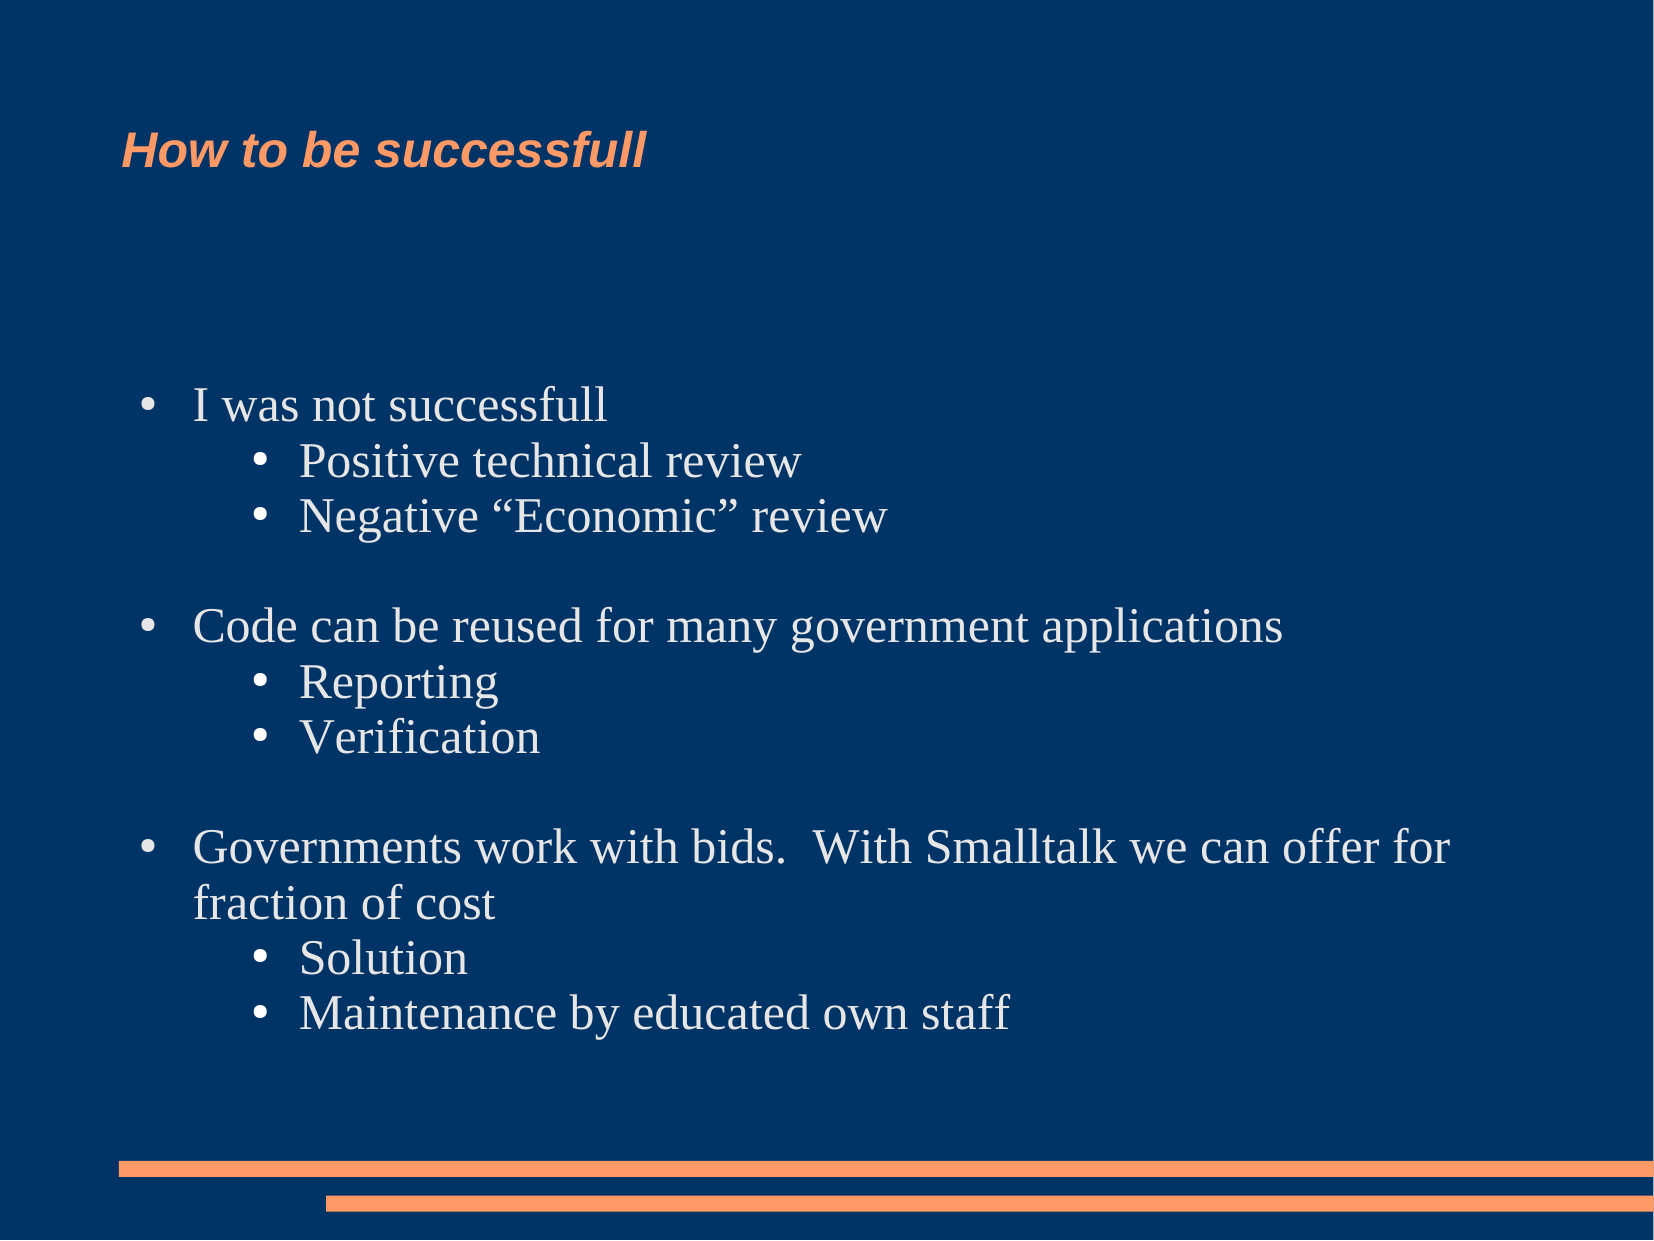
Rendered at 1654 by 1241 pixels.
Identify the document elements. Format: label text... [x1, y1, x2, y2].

list I was not successfull Positive technical review Negative “Economic” review Code can be reused for many government applications Reporting Verification Governments work with bids. With Smalltalk we can offer for fraction of cost Solution Maintenance by educated own staff [121, 322, 1561, 1180]
title How to be successfull [121, 46, 1534, 254]
